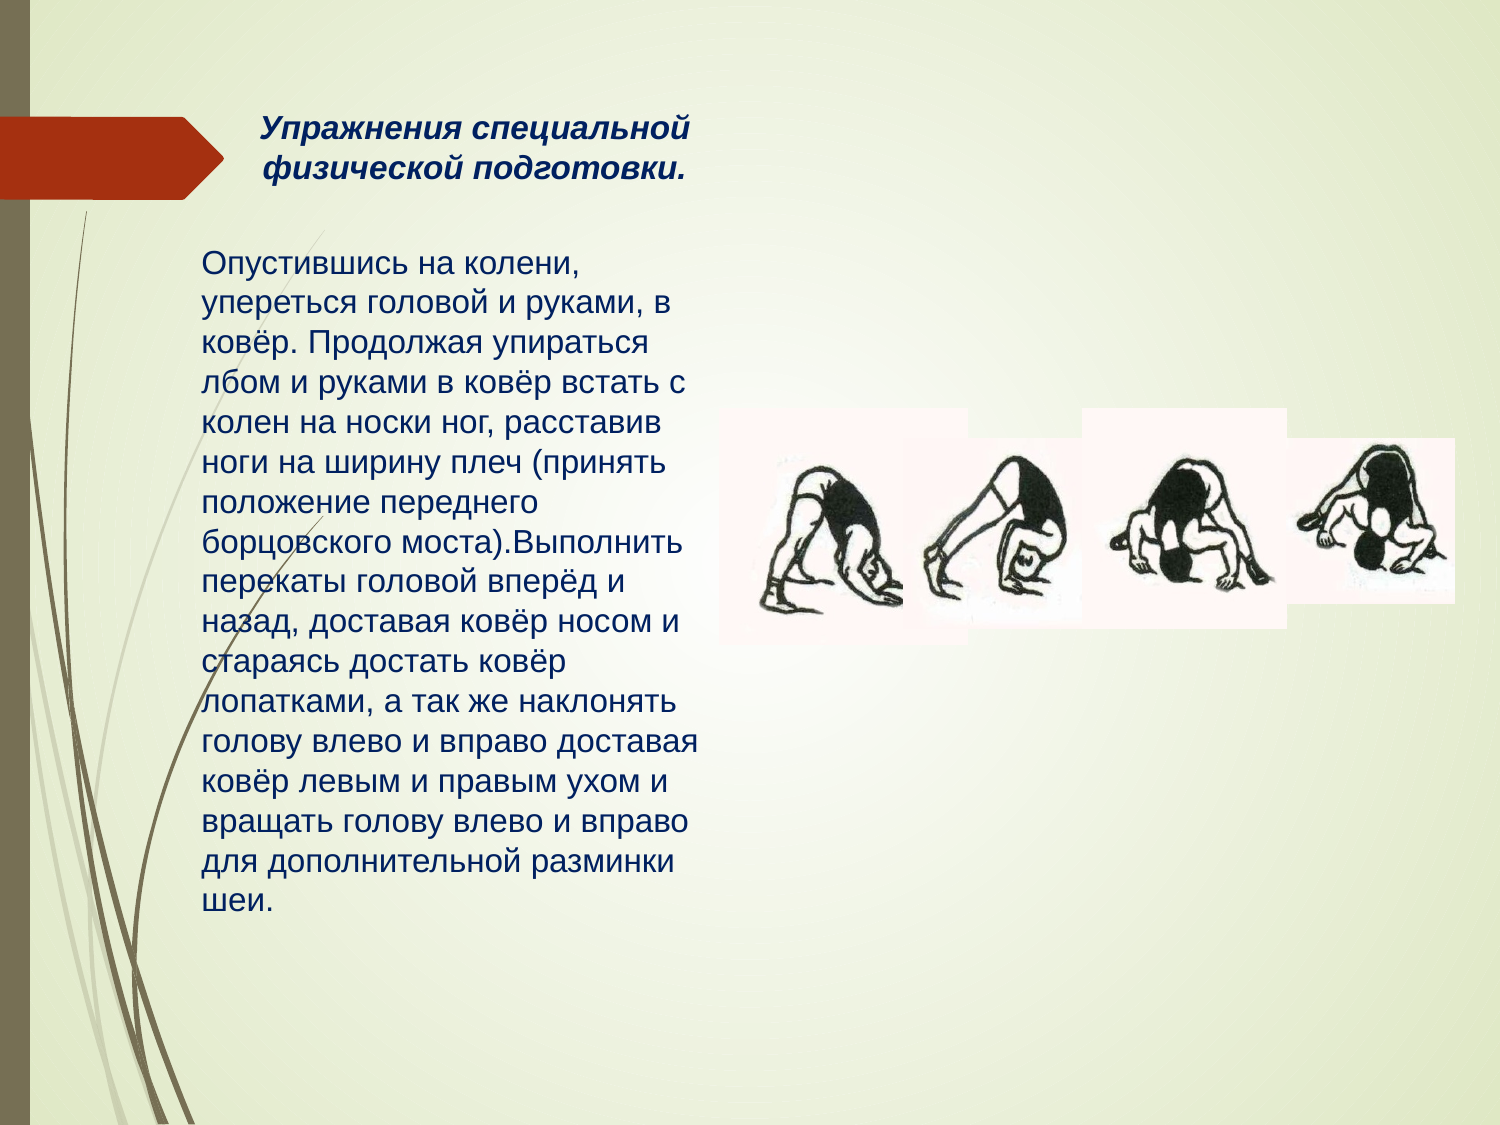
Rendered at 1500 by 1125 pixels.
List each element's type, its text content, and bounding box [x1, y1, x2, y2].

picture [719, 408, 1455, 645]
list Опустившись на колени, упереться головой и руками, в ковёр. Продолжая упираться лбом и руками в ковёр встать с колен на носки ног, расставив ноги на ширину плеч (принять положение переднего борцовского моста).Выполнить перекаты головой вперёд и назад, доставая ковёр носом и стараясь достать ковёр лопатками, а так же наклонять голову влево и вправо доставая ковёр левым и правым ухом и вращать голову влево и вправо для дополнительной разминки шеи. [186, 233, 736, 1075]
title Упражнения специальной физической подготовки. [200, 73, 751, 234]
